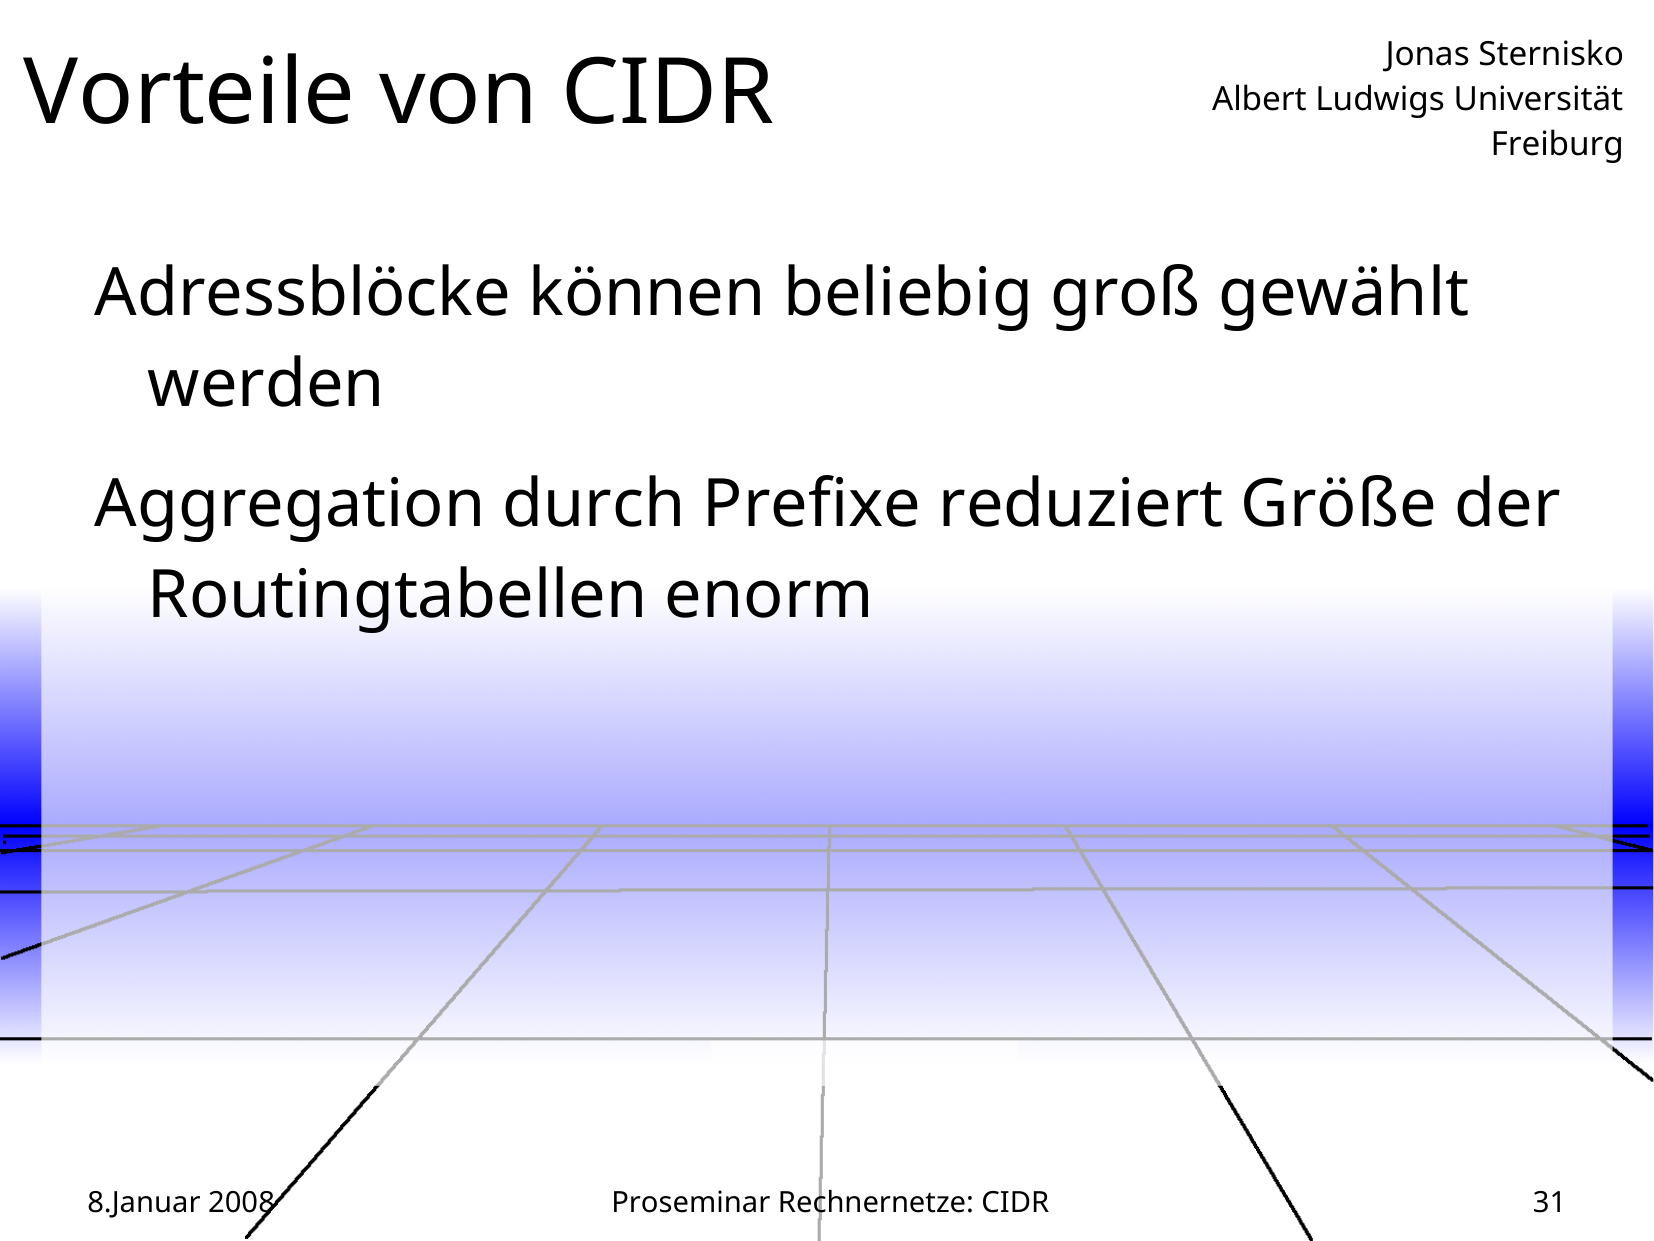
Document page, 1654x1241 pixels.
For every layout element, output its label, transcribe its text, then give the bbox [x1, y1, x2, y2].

picture [0, 0, 1654, 1241]
list Adressblöcke können beliebig groß gewählt werden Aggregation durch Prefixe reduziert Größe der Routingtabellen enorm [76, 185, 1565, 1152]
title Vorteile von CIDR [23, 31, 1211, 146]
